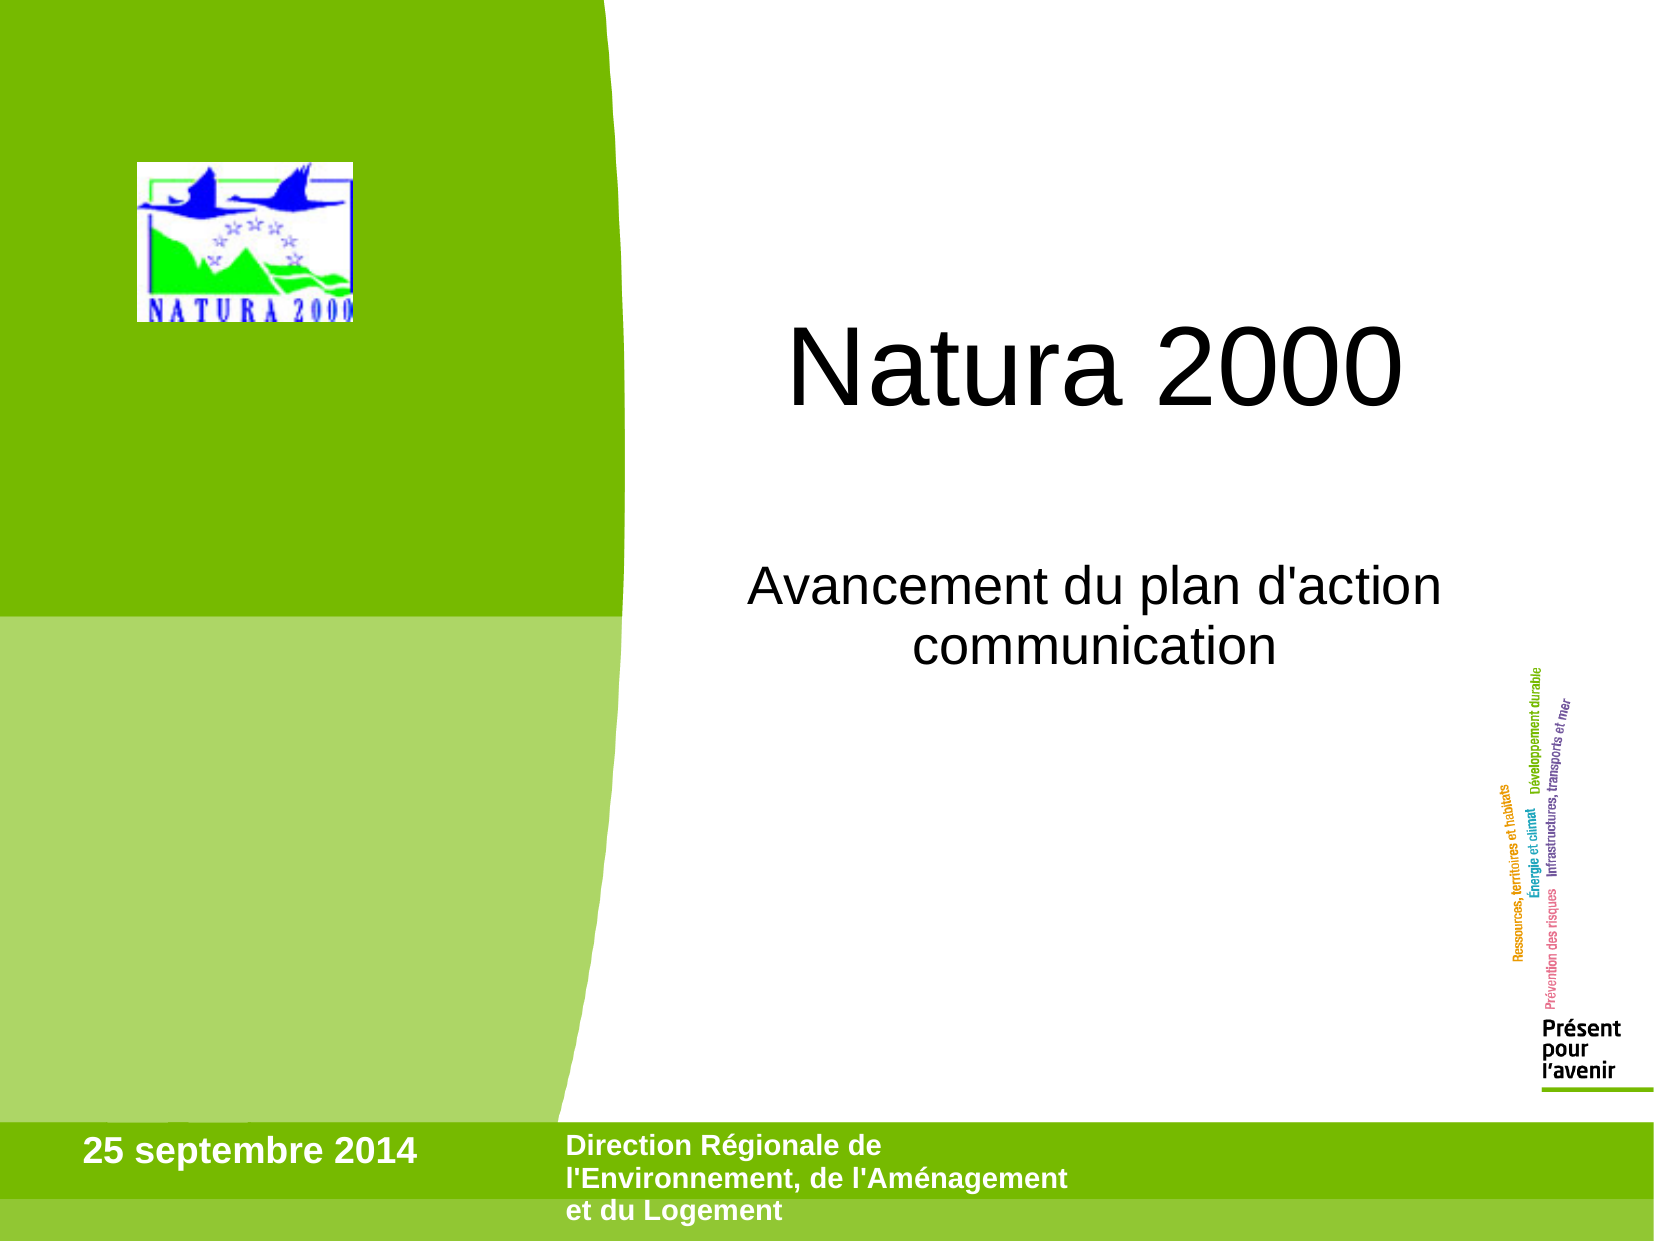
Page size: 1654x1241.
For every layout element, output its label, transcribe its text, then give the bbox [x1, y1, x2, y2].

title Natura 2000 Avancement du plan d'action communication [649, 294, 1542, 680]
picture [0, 0, 1654, 1241]
